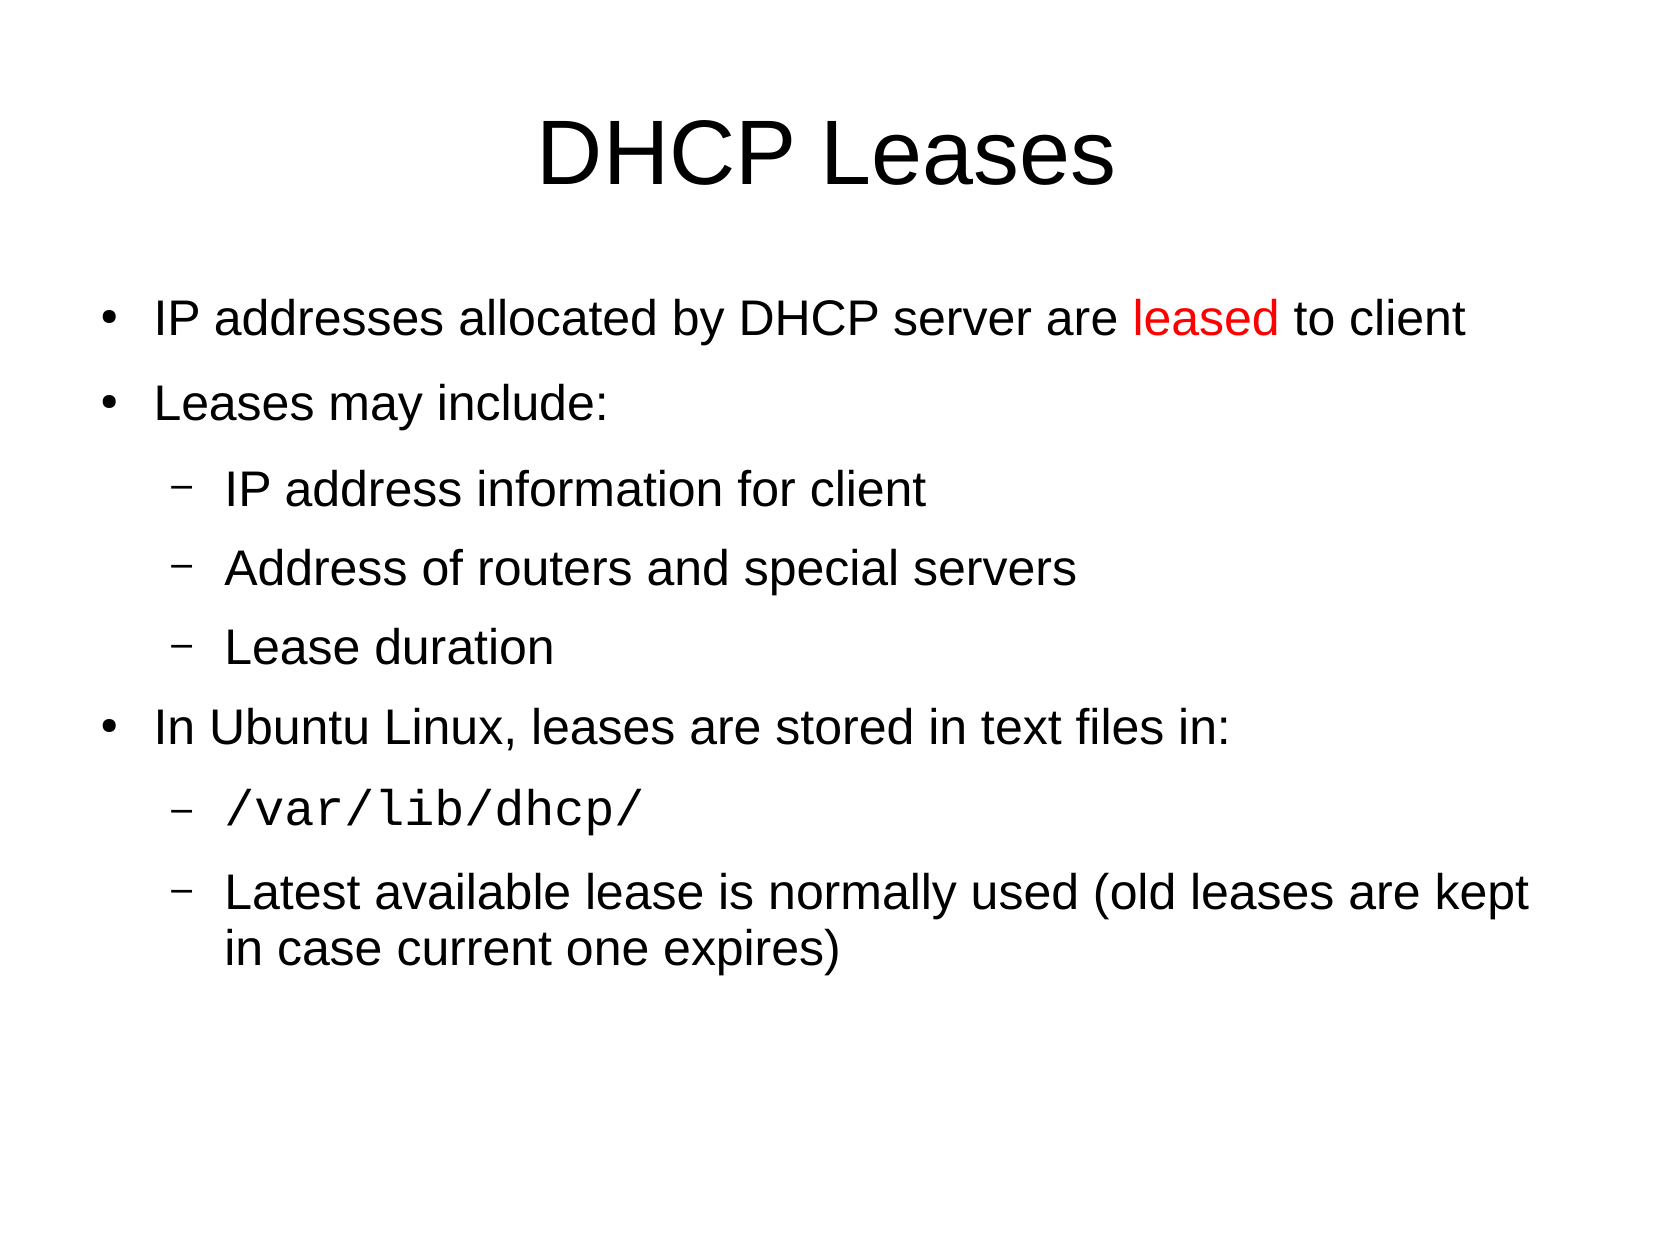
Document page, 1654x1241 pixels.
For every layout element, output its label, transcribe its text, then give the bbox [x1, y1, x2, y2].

list IP addresses allocated by DHCP server are leased to client Leases may include: IP address information for client Address of routers and special servers Lease duration In Ubuntu Linux, leases are stored in text files in: /var/lib/dhcp/ Latest available lease is normally used (old leases are kept in case current one expires) [82, 290, 1571, 1182]
title DHCP Leases [82, 49, 1571, 257]
